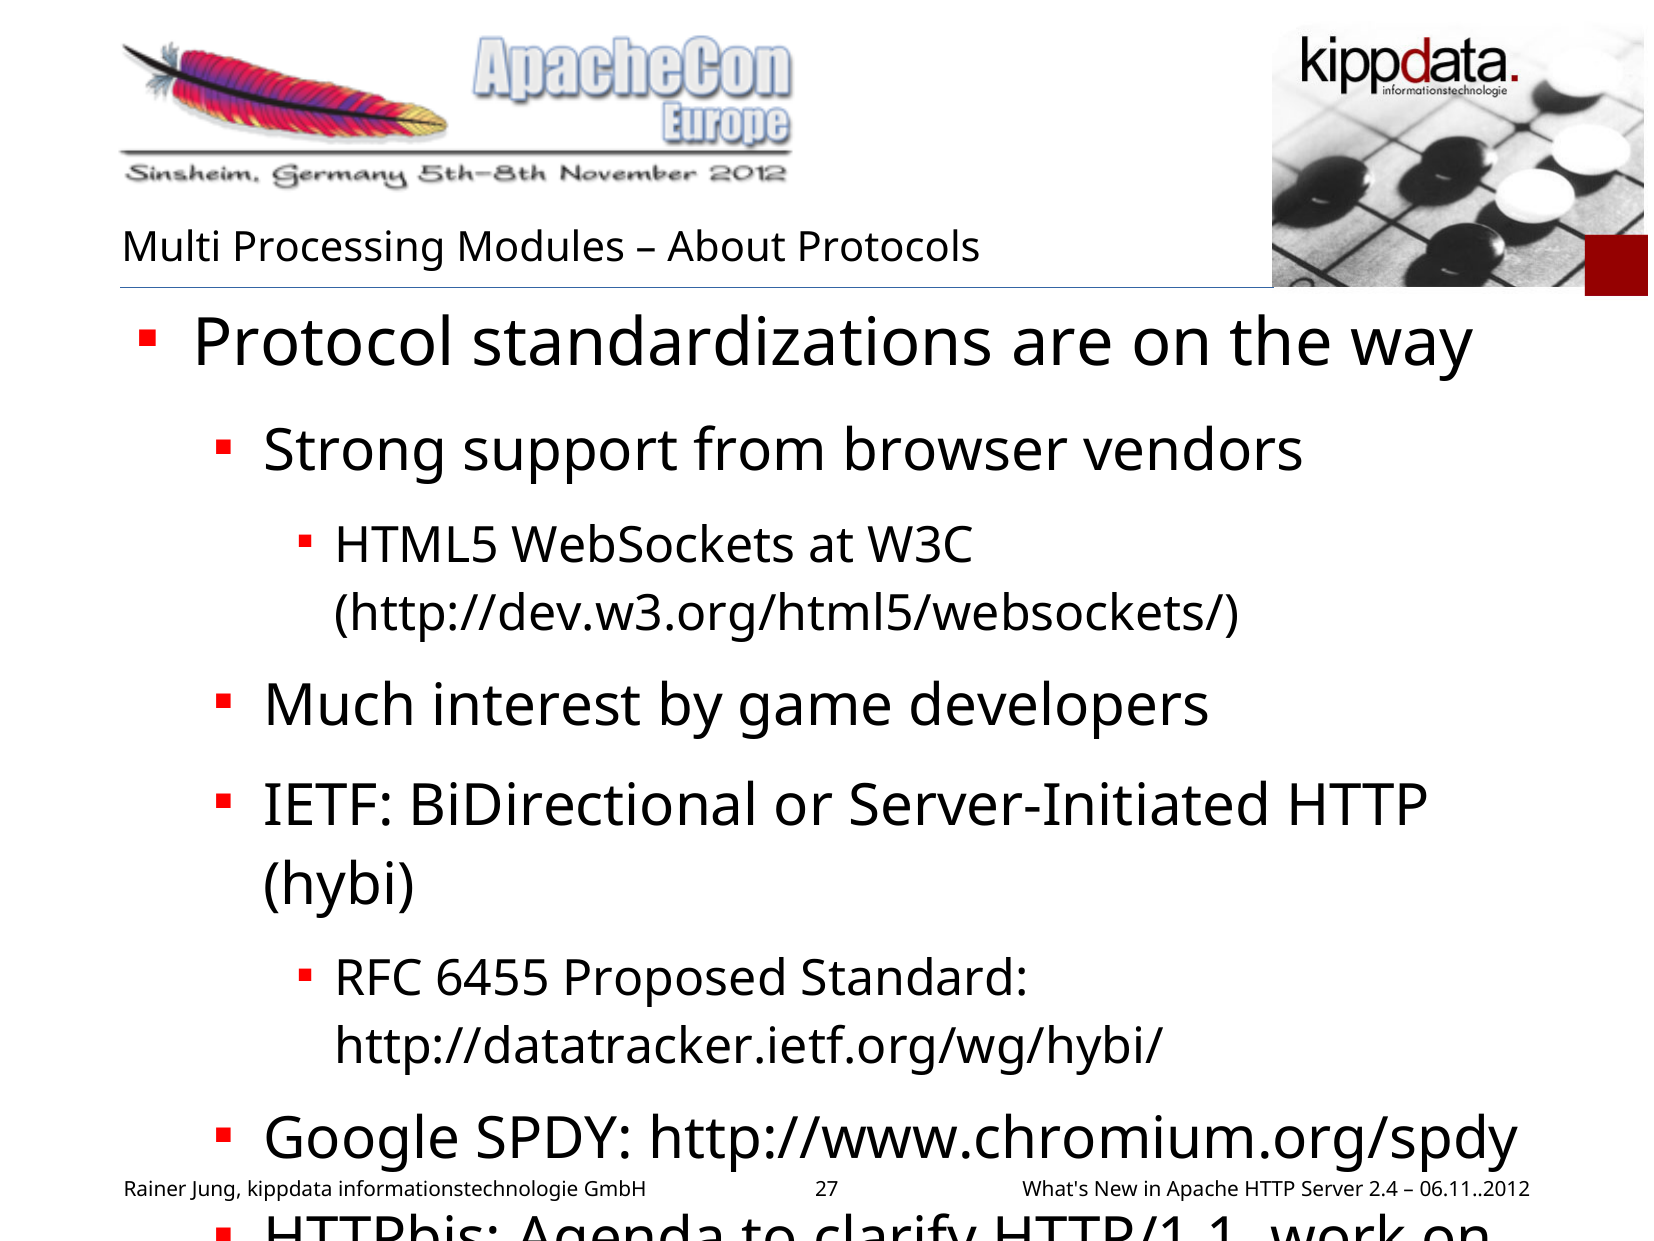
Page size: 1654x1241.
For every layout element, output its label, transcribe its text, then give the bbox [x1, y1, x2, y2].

picture [1272, 5, 1648, 302]
picture [113, 32, 797, 195]
list Protocol standardizations are on the way Strong support from browser vendors HTML5 WebSockets at W3C (http://dev.w3.org/html5/websockets/) Much interest by game developers IETF: BiDirectional or Server-Initiated HTTP (hybi) RFC 6455 Proposed Standard: http://datatracker.ietf.org/wg/hybi/ Google SPDY: http://www.chromium.org/spdy HTTPbis: Agenda to clarify HTTP/1.1, work on HTTP/2.0 http://datatracker.ietf.org/wg/httpbis/ [121, 294, 1534, 1192]
title Multi Processing Modules – About Protocols [121, 204, 1242, 286]
